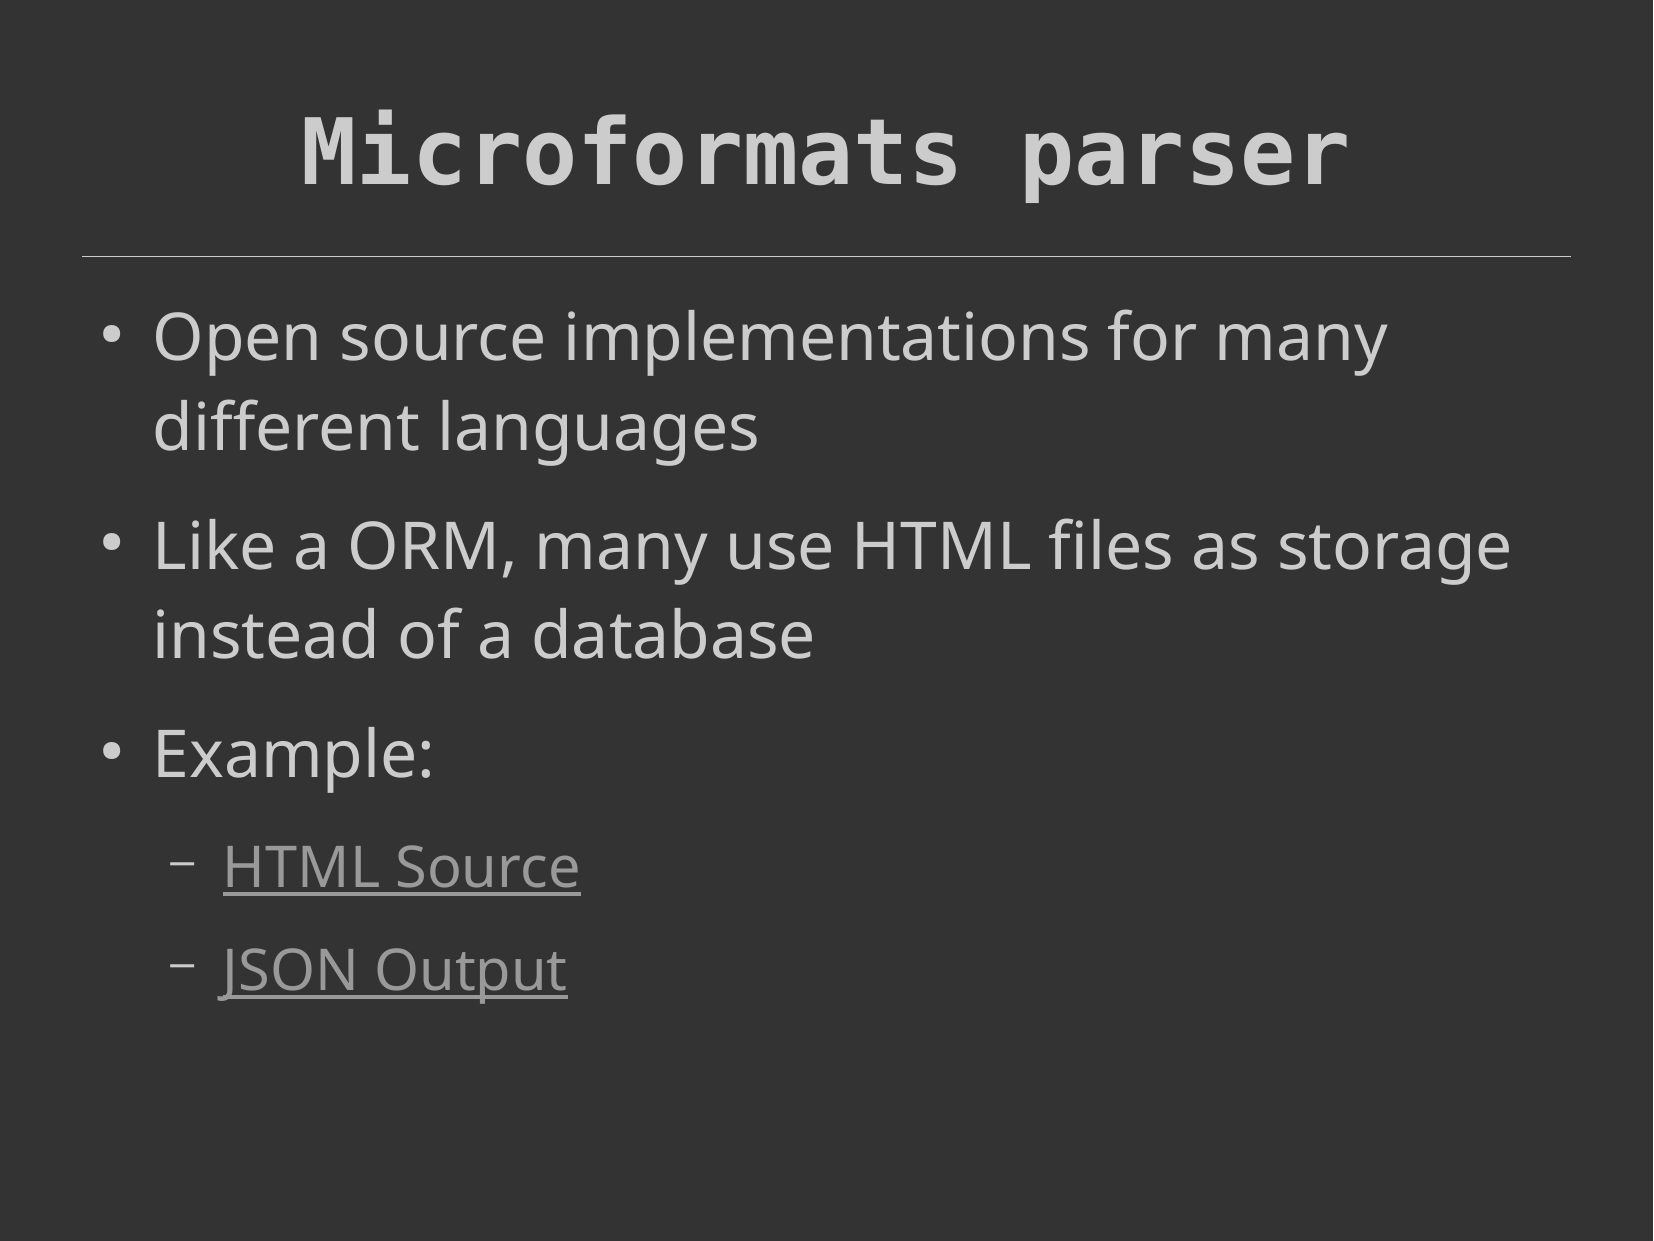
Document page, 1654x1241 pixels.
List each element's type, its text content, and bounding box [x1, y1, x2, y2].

list Open source implementations for many different languages Like a ORM, many use HTML files as storage instead of a database Example: HTML Source JSON Output [82, 290, 1571, 1010]
title Microformats parser [82, 49, 1571, 257]
